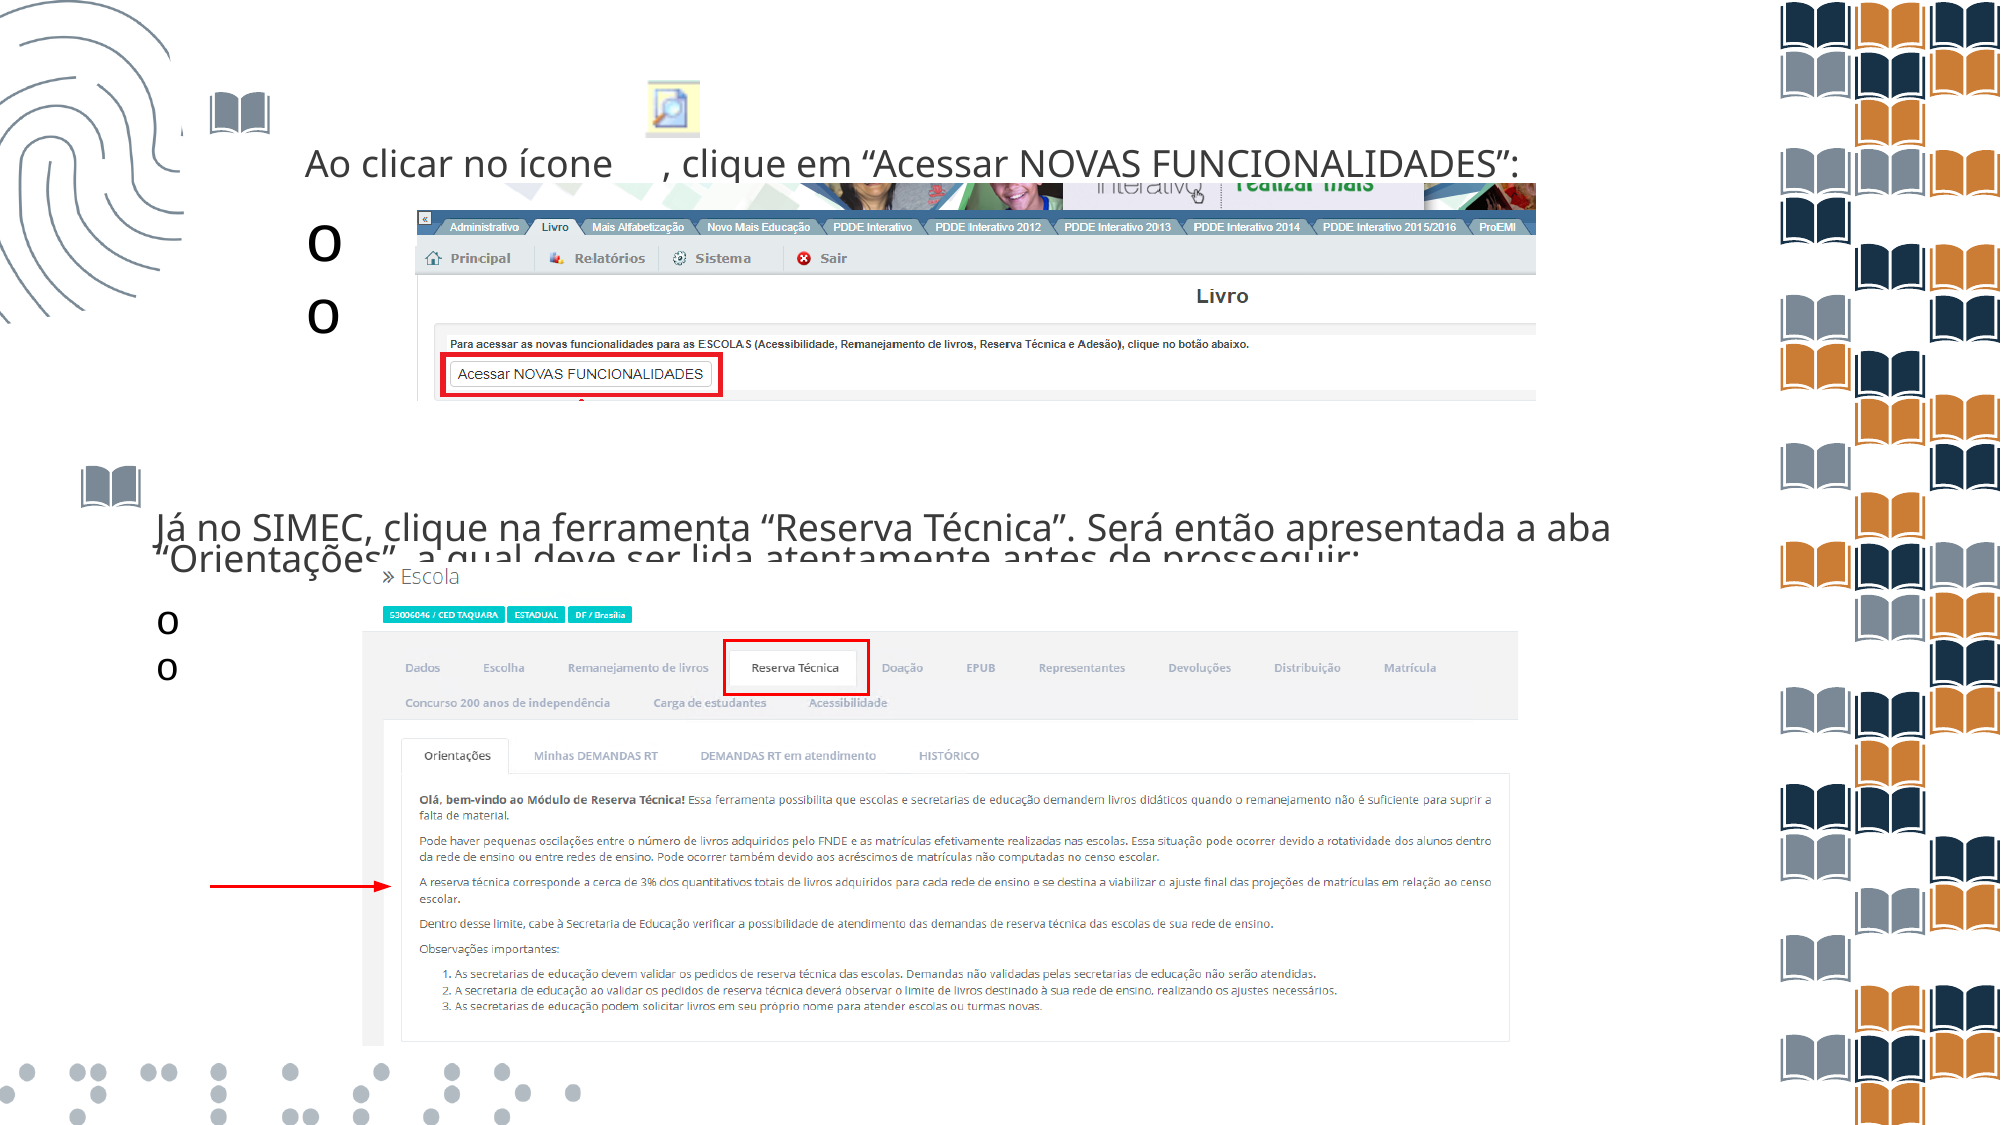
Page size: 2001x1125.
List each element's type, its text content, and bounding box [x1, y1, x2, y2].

text_box [81, 463, 141, 508]
text_box [1855, 983, 1926, 1125]
text_box [1929, 834, 2000, 932]
text_box [1855, 490, 1926, 540]
picture [639, 80, 700, 138]
text_box [1780, 684, 1851, 735]
text_box [1780, 781, 1851, 882]
text_box [0, 0, 210, 326]
text_box [1929, 539, 2000, 735]
text_box [1780, 440, 1851, 491]
text_box [1855, 0, 1926, 197]
text_box [1929, 293, 2000, 343]
text_box [1855, 592, 1926, 643]
text_box [209, 90, 270, 135]
text_box [1780, 1032, 1851, 1082]
text_box [0, 1063, 581, 1125]
text_box [1855, 885, 1926, 936]
text_box [1855, 241, 1926, 292]
text_box Já no SIMEC, clique na ferramenta “Reserva Técnica”. Será então apresentada a aba “Orientações”, a qual deve ser lida atentamente antes de prosseguir: [140, 407, 1766, 614]
picture [404, 183, 1536, 401]
text_box [1929, 392, 2000, 492]
text_box [1929, 0, 2000, 97]
text_box Ao clicar no ícone , clique em “Acessar NOVAS FUNCIONALIDADES”: [289, 41, 1766, 260]
text_box [1855, 348, 1926, 447]
text_box [1929, 983, 2000, 1081]
text_box [1929, 147, 2000, 198]
text_box [1780, 0, 1851, 99]
text_box [1780, 145, 1851, 245]
text_box [1780, 932, 1851, 983]
text_box [1780, 292, 1851, 392]
picture [362, 562, 1519, 1046]
text_box [1780, 539, 1851, 589]
text_box [1855, 689, 1926, 835]
text_box [1855, 541, 1926, 591]
text_box [1929, 242, 2000, 292]
